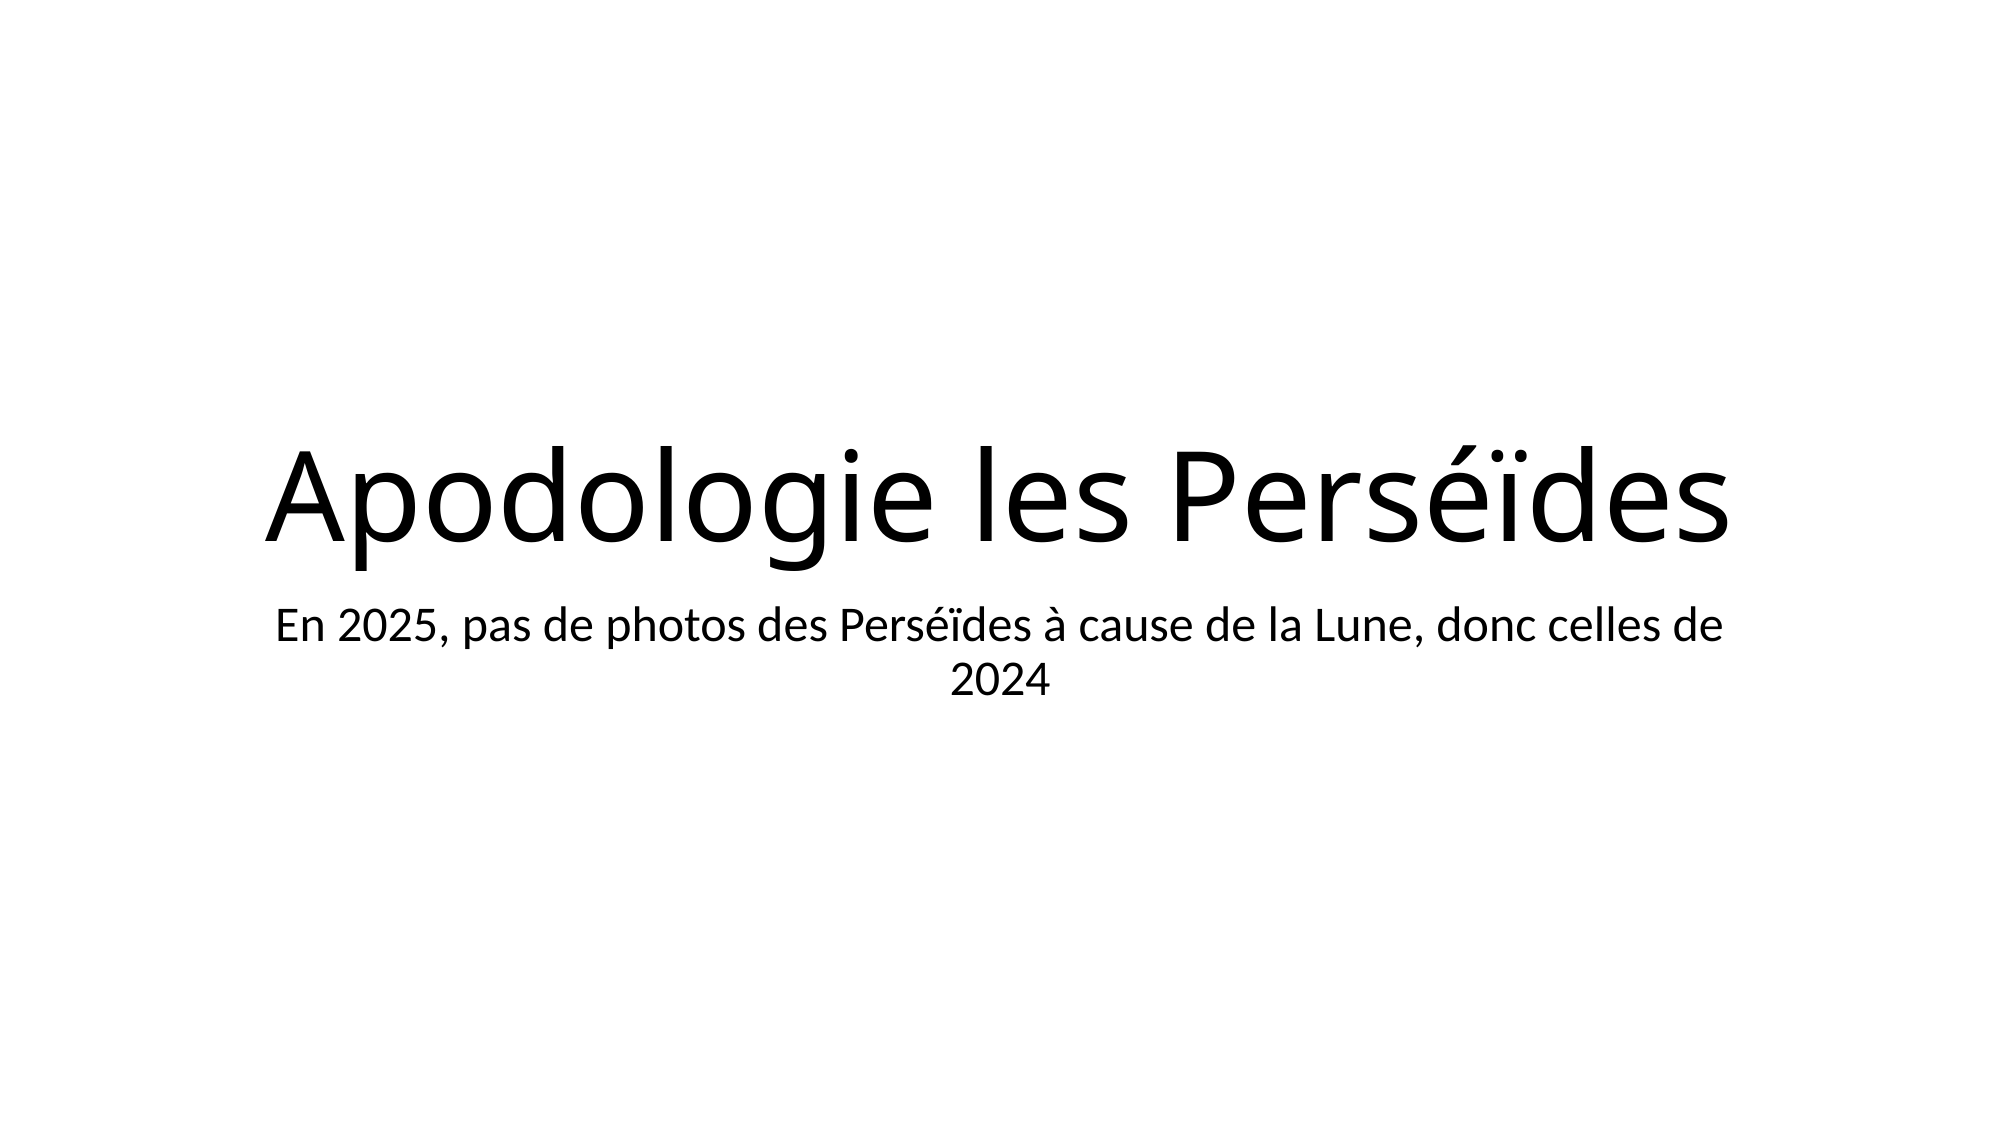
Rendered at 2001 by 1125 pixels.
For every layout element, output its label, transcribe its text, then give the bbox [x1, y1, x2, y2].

title Apodologie les Perséïdes [249, 184, 1750, 576]
subtitle En 2025, pas de photos des Perséïdes à cause de la Lune, donc celles de 2024 [249, 590, 1750, 863]
